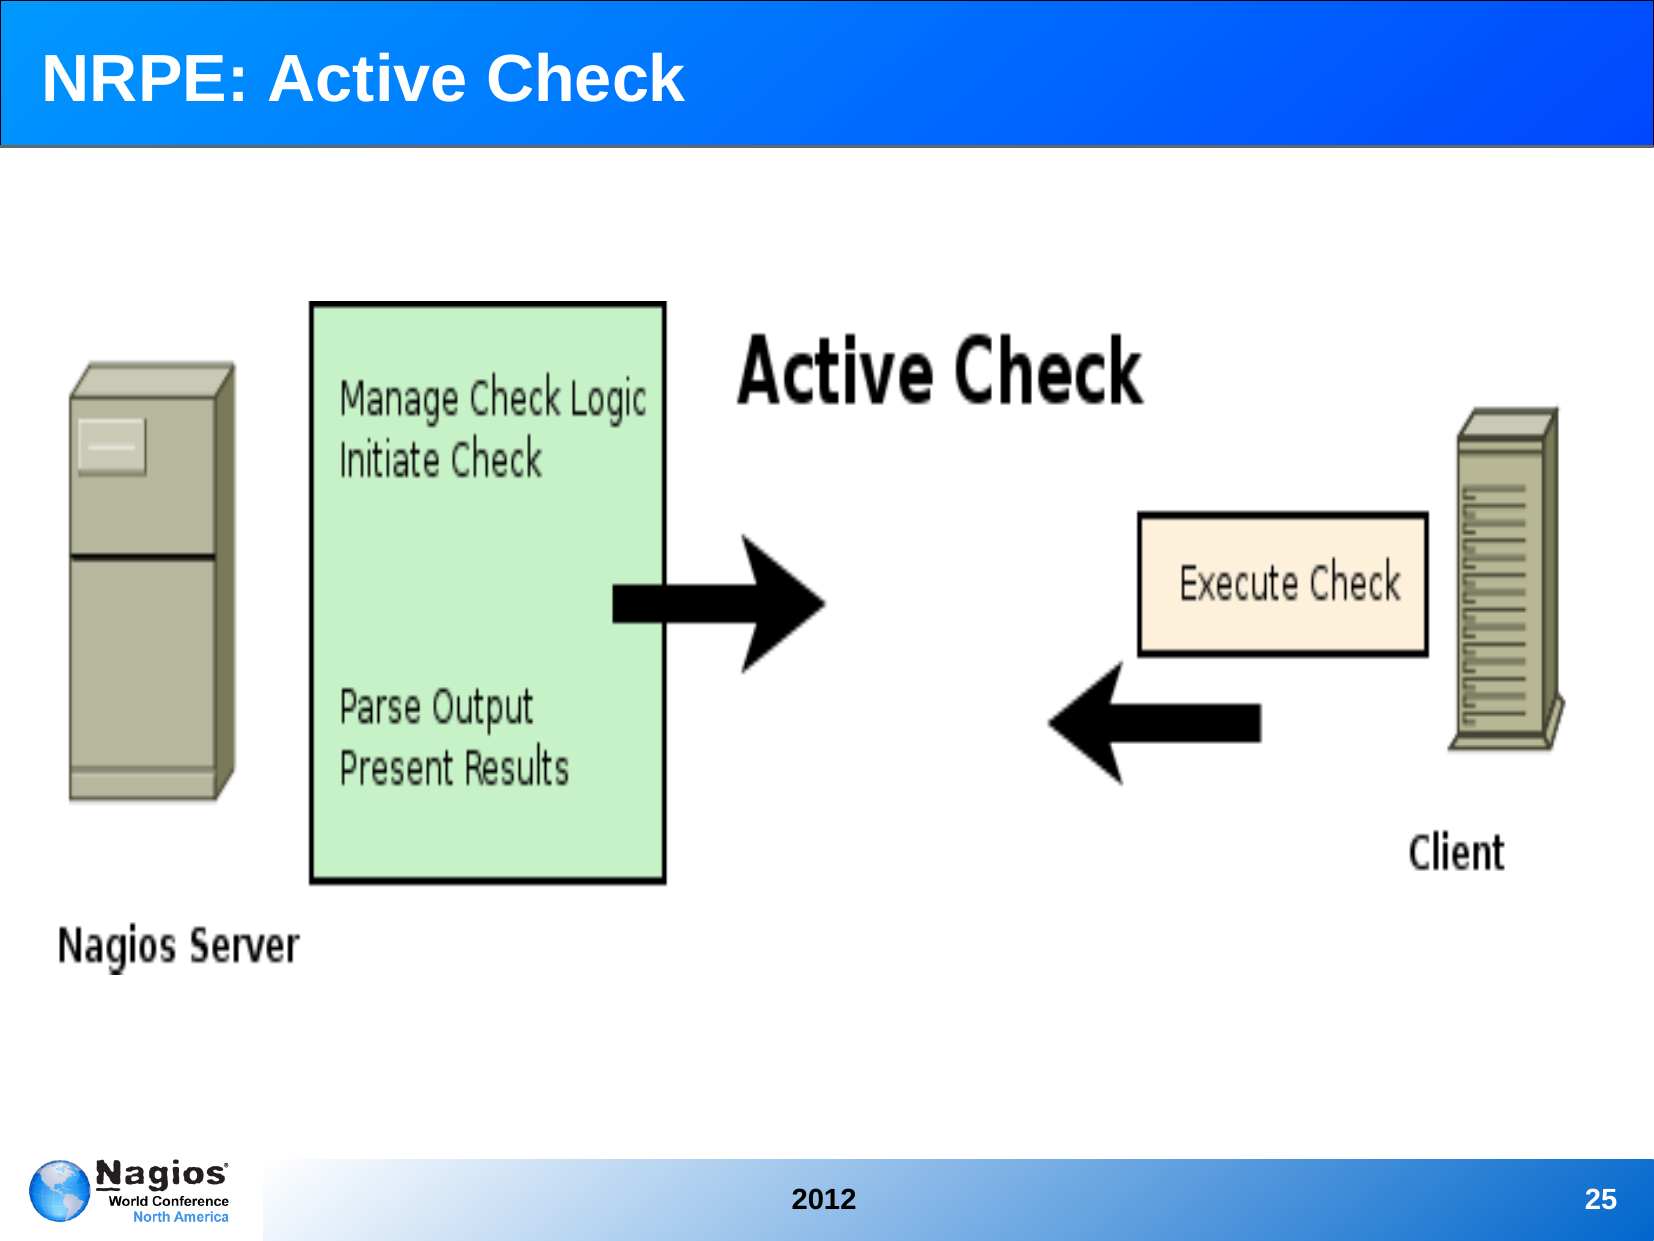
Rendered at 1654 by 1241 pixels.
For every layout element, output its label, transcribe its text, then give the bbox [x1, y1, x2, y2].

picture [58, 301, 1599, 975]
picture [29, 1159, 229, 1235]
title NRPE: Active Check [41, 36, 1248, 120]
